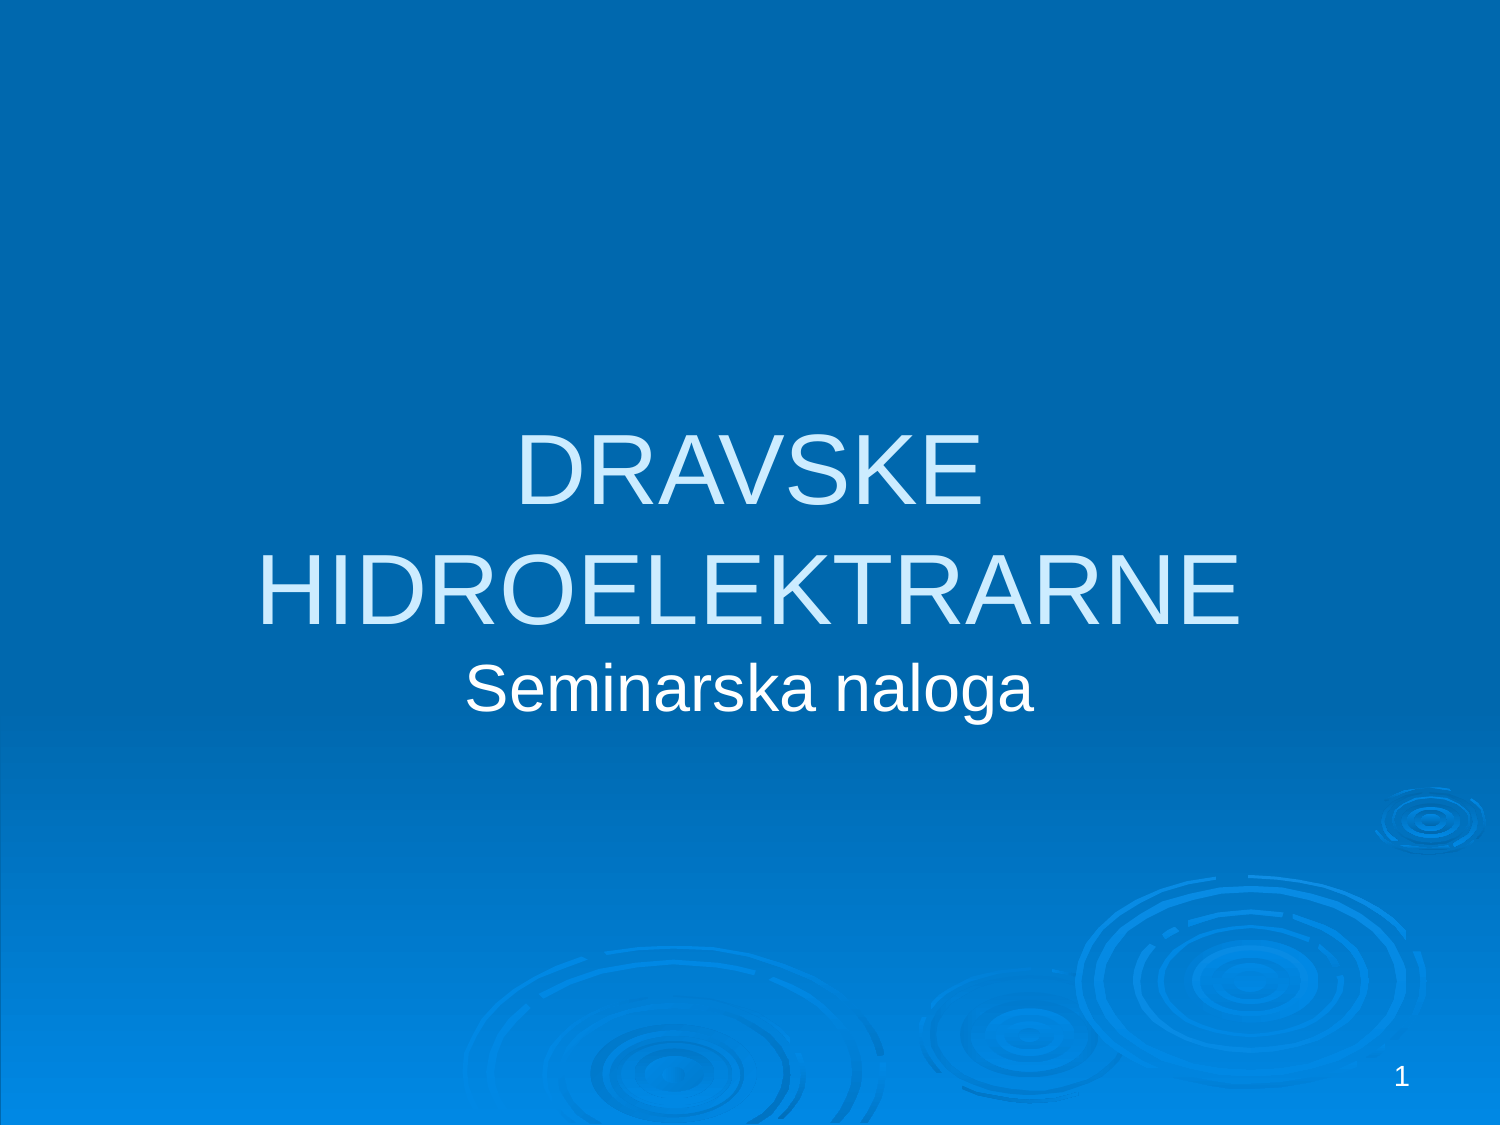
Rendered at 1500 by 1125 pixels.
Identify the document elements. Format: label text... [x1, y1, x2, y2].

title DRAVSKE HIDROELEKTRARNE [112, 277, 1388, 563]
slide_number <number> [1074, 1025, 1425, 1100]
subtitle Seminarska naloga [225, 637, 1275, 925]
